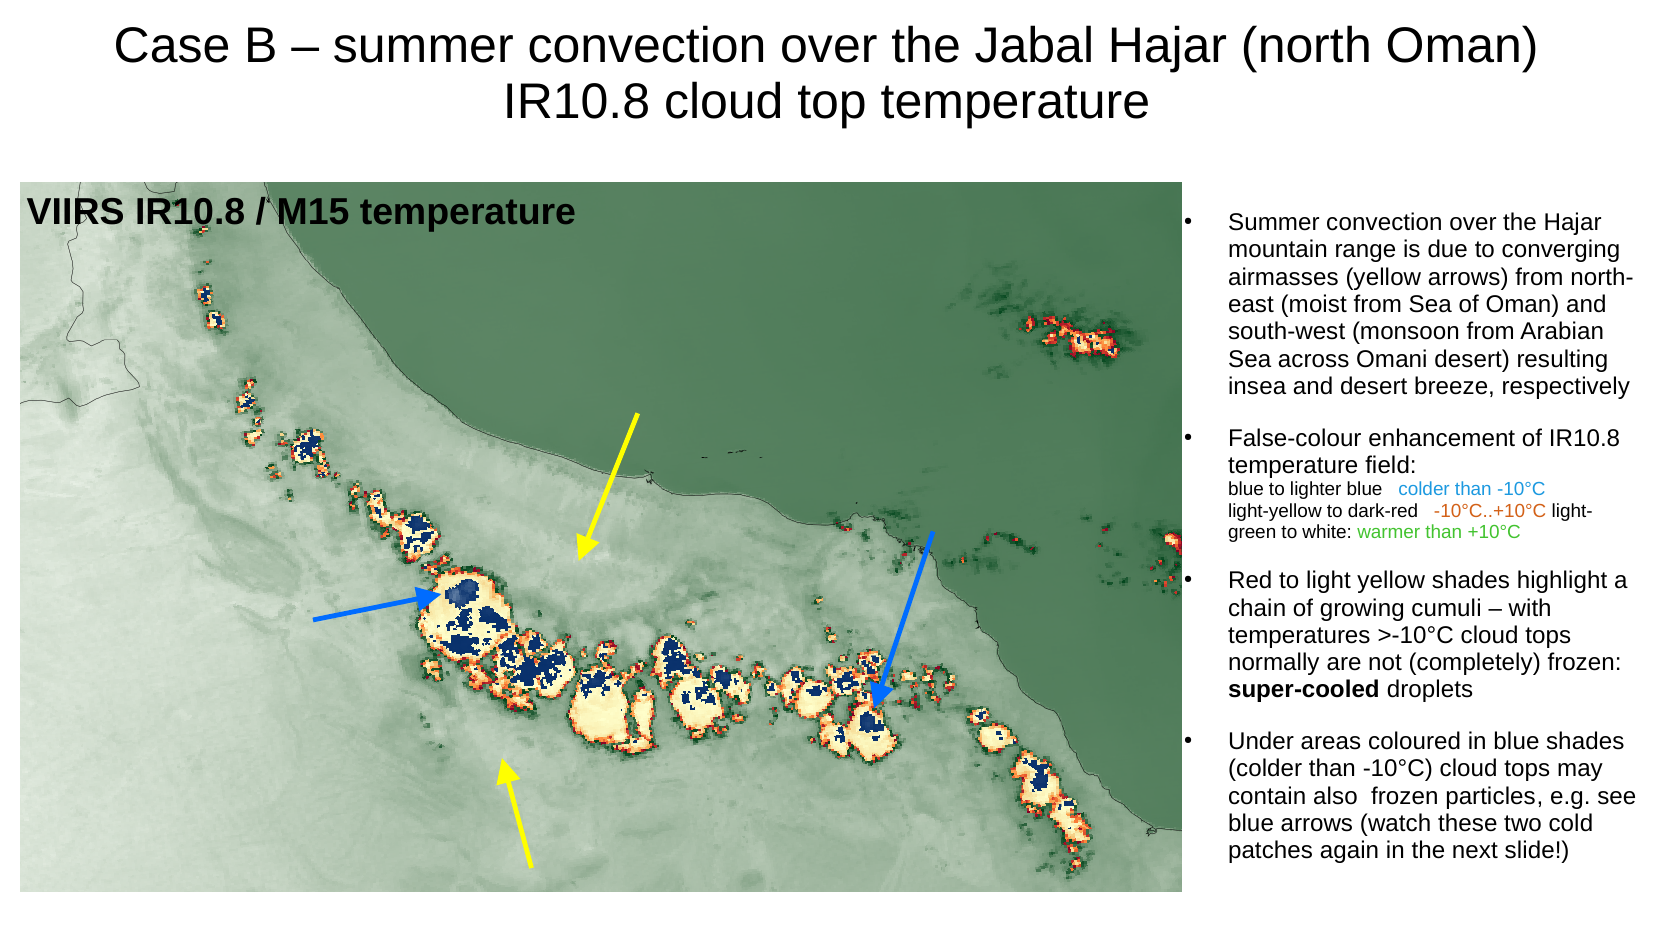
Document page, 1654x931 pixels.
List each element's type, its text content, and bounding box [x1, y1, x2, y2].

list Summer convection over the Hajar mountain range is due to converging airmasses (yellow arrows) from north-east (moist from Sea of Oman) and south-west (monsoon from Arabian Sea across Omani desert) resulting insea and desert breeze, respectively False-colour enhancement of IR10.8 temperature field: blue to lighter blue colder than -10°C light-yellow to dark-red -10°C..+10°C light-green to white: warmer than +10°C Red to light yellow shades highlight a chain of growing cumuli – with temperatures >-10°C cloud tops normally are not (completely) frozen: super-cooled droplets Under areas coloured in blue shades (colder than -10°C) cloud tops may contain also frozen particles, e.g. see blue arrows (watch these two cold patches again in the next slide!) [1169, 156, 1640, 892]
picture [20, 182, 1169, 892]
text_box VIIRS IR10.8 / M15 temperature [11, 183, 592, 252]
title Case B – summer convection over the Jabal Hajar (north Oman) IR10.8 cloud top temperature [82, 0, 1571, 152]
